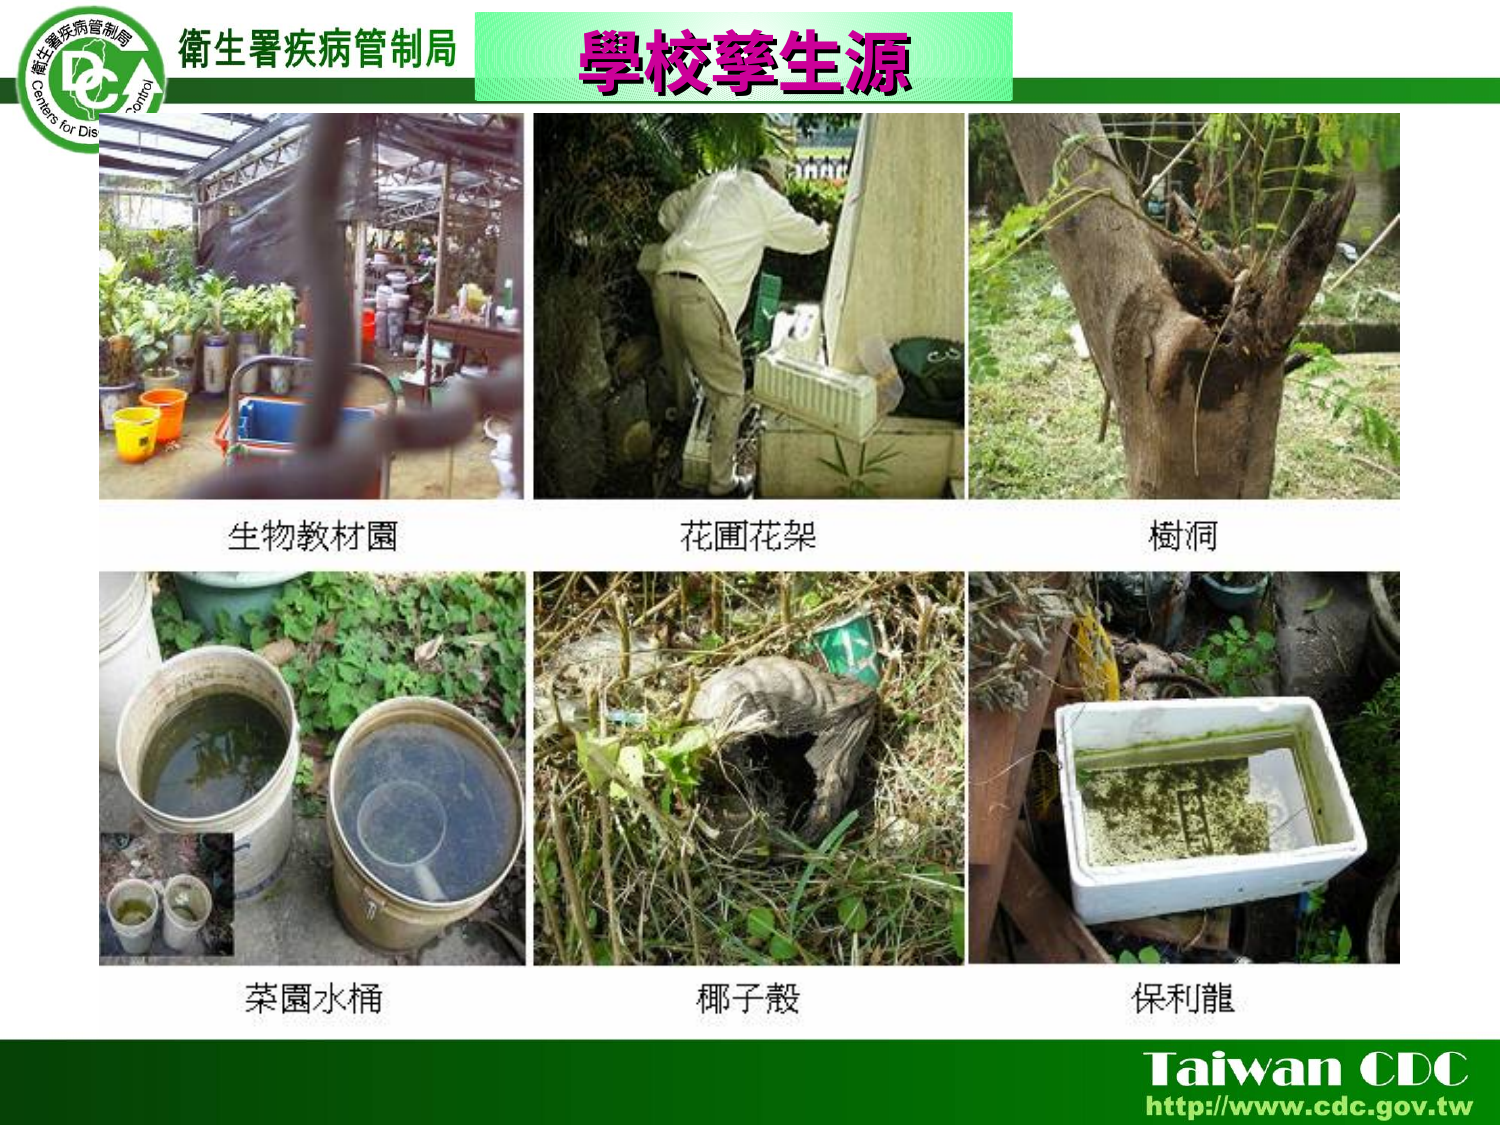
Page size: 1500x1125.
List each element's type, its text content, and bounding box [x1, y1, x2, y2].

text_box [1175, 987, 1488, 1063]
picture [99, 113, 1400, 1038]
text_box 學校孳生源 [475, 13, 1013, 100]
